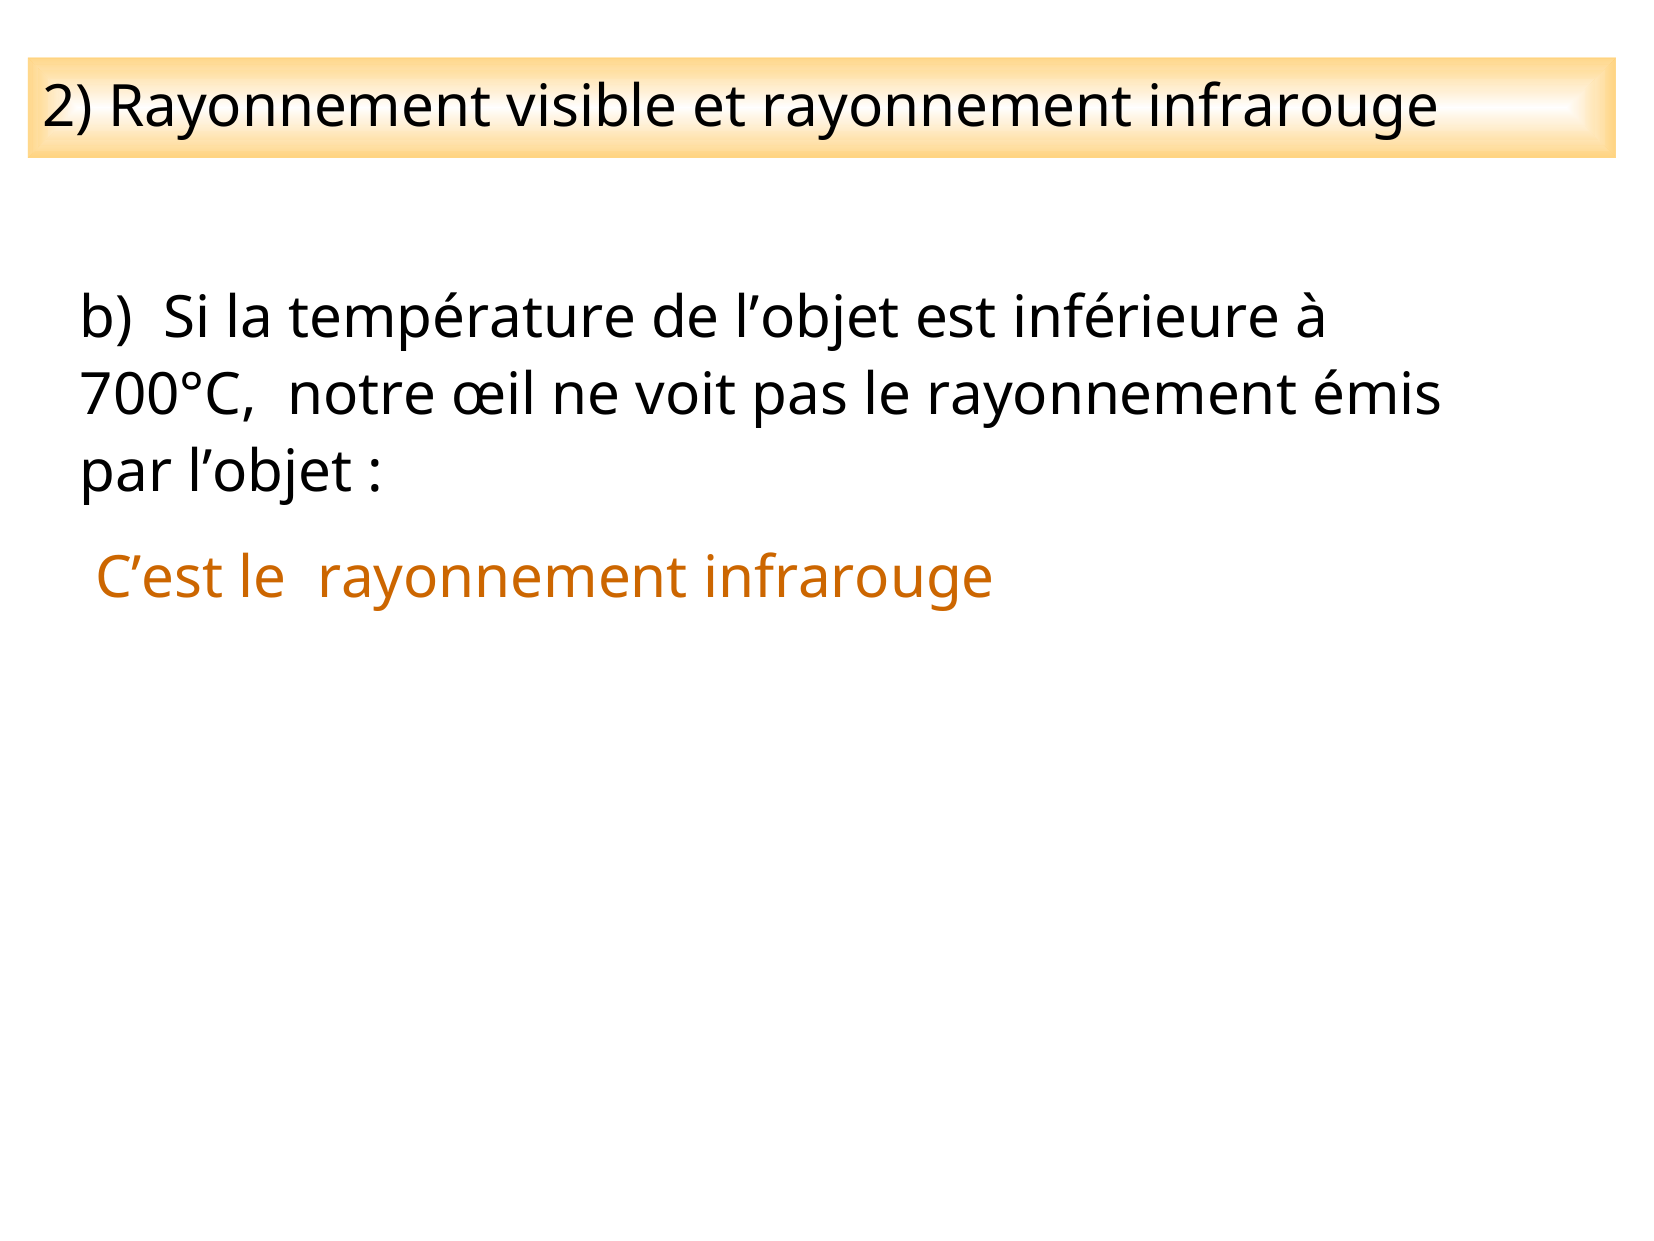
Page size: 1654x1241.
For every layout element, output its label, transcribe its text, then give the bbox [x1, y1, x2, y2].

text_box b) Si la température de l’objet est inférieure à 700°C, notre œil ne voit pas le rayonnement émis par l’objet : C’est le rayonnement infrarouge [65, 268, 1484, 587]
text_box 2) Rayonnement visible et rayonnement infrarouge [27, 57, 1617, 158]
